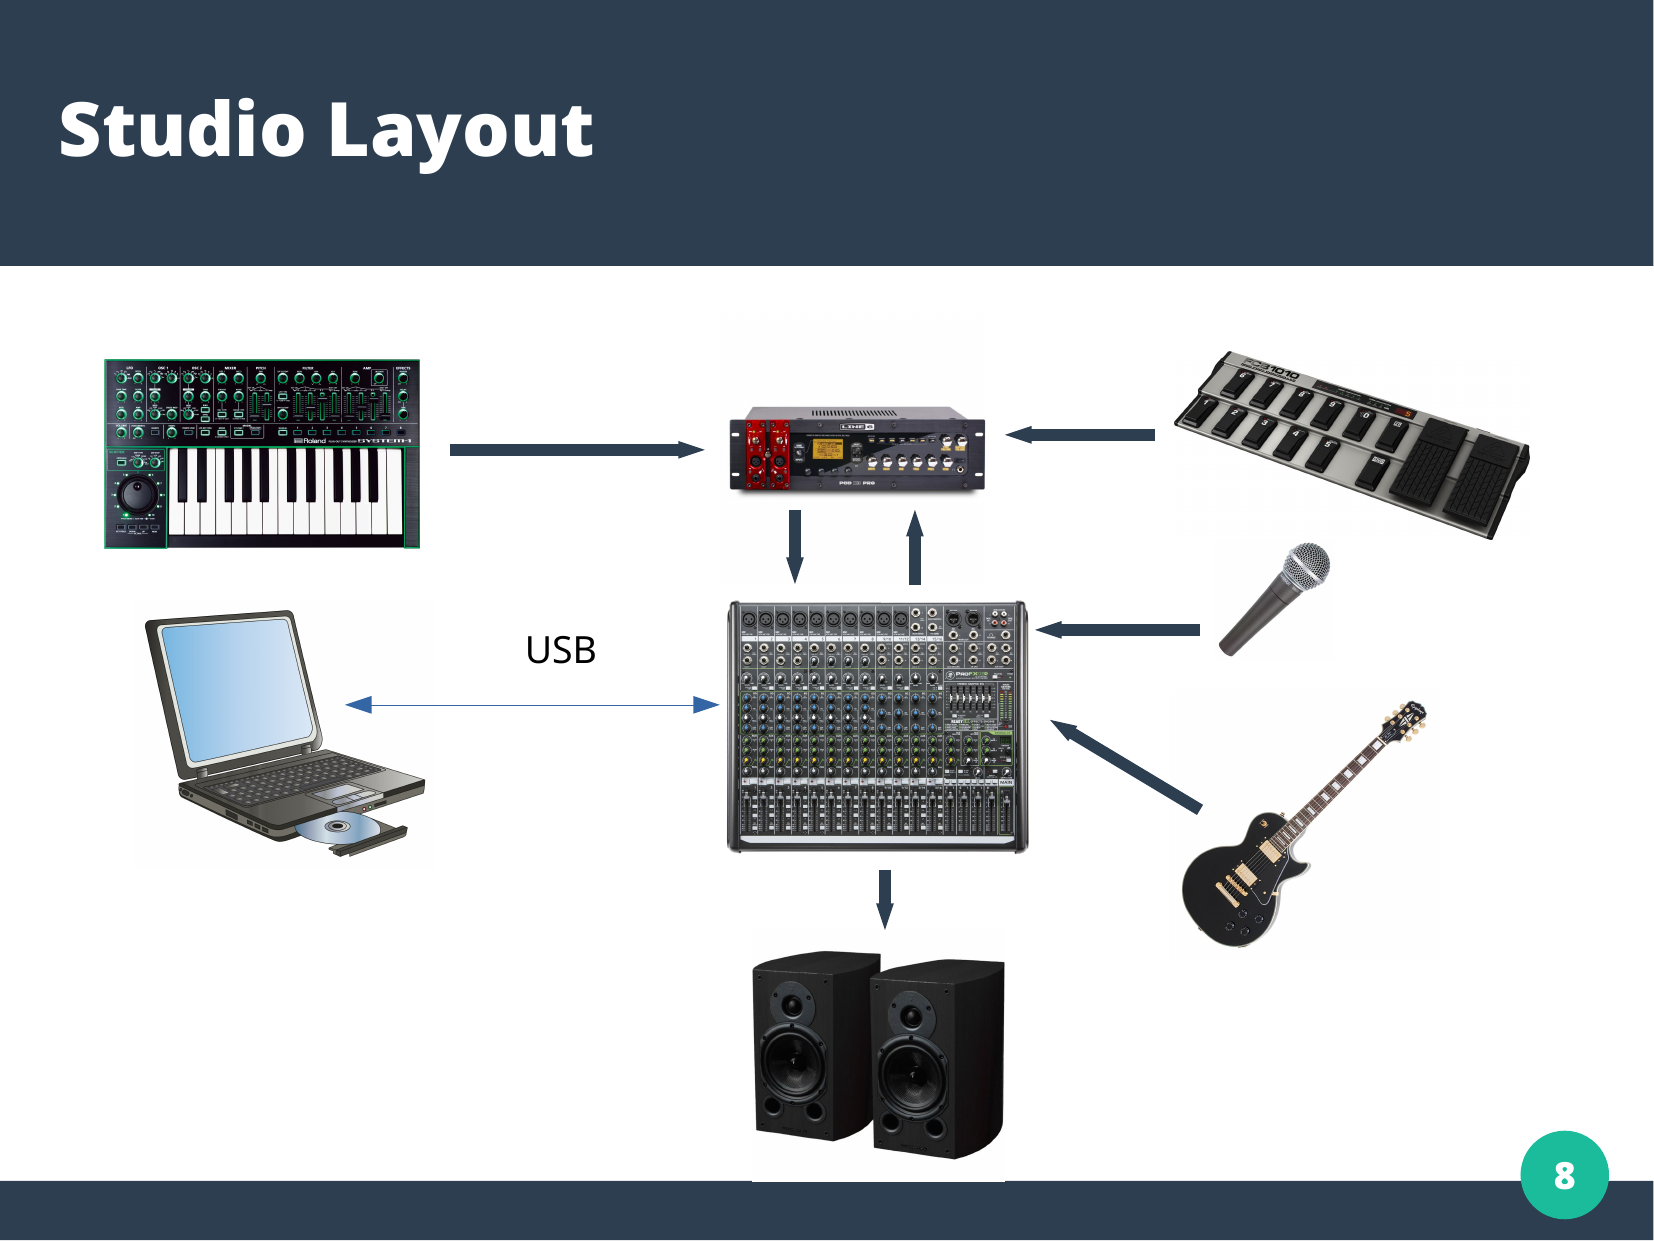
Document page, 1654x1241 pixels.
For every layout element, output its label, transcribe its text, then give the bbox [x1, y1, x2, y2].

picture [134, 599, 435, 868]
picture [752, 929, 1005, 1182]
title Studio Layout [58, 49, 1595, 207]
picture [1169, 689, 1440, 960]
picture [719, 314, 1036, 885]
text_box USB [509, 616, 617, 680]
picture [104, 359, 420, 549]
picture [1174, 351, 1530, 660]
